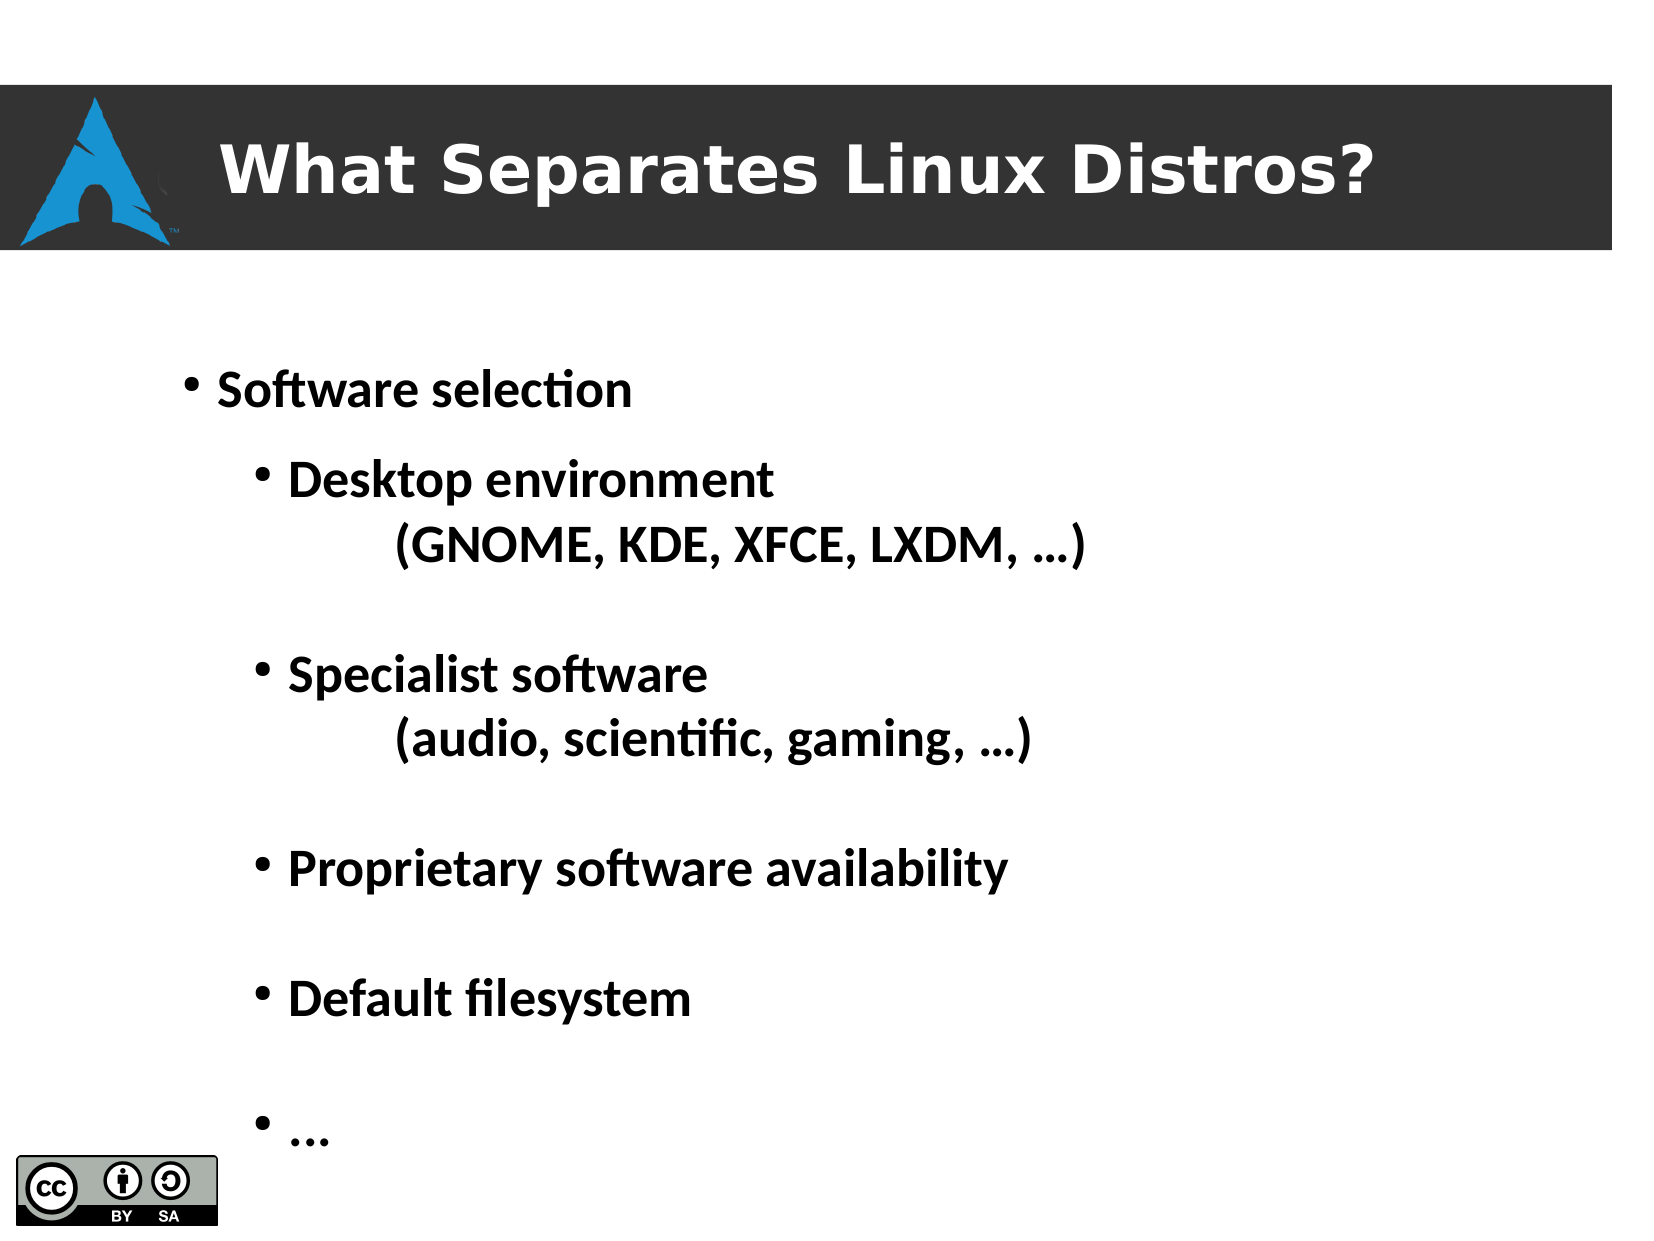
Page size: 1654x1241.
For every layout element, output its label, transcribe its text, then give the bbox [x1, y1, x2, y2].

text_box What Separates Linux Distros? [188, 84, 1612, 250]
picture [16, 1155, 218, 1227]
picture [0, 81, 188, 260]
text_box Software selection Desktop environment (GNOME, KDE, XFCE, LXDM, …) Specialist software (audio, scientific, gaming, …) Proprietary software availability Default filesystem ... [167, 345, 1612, 1134]
